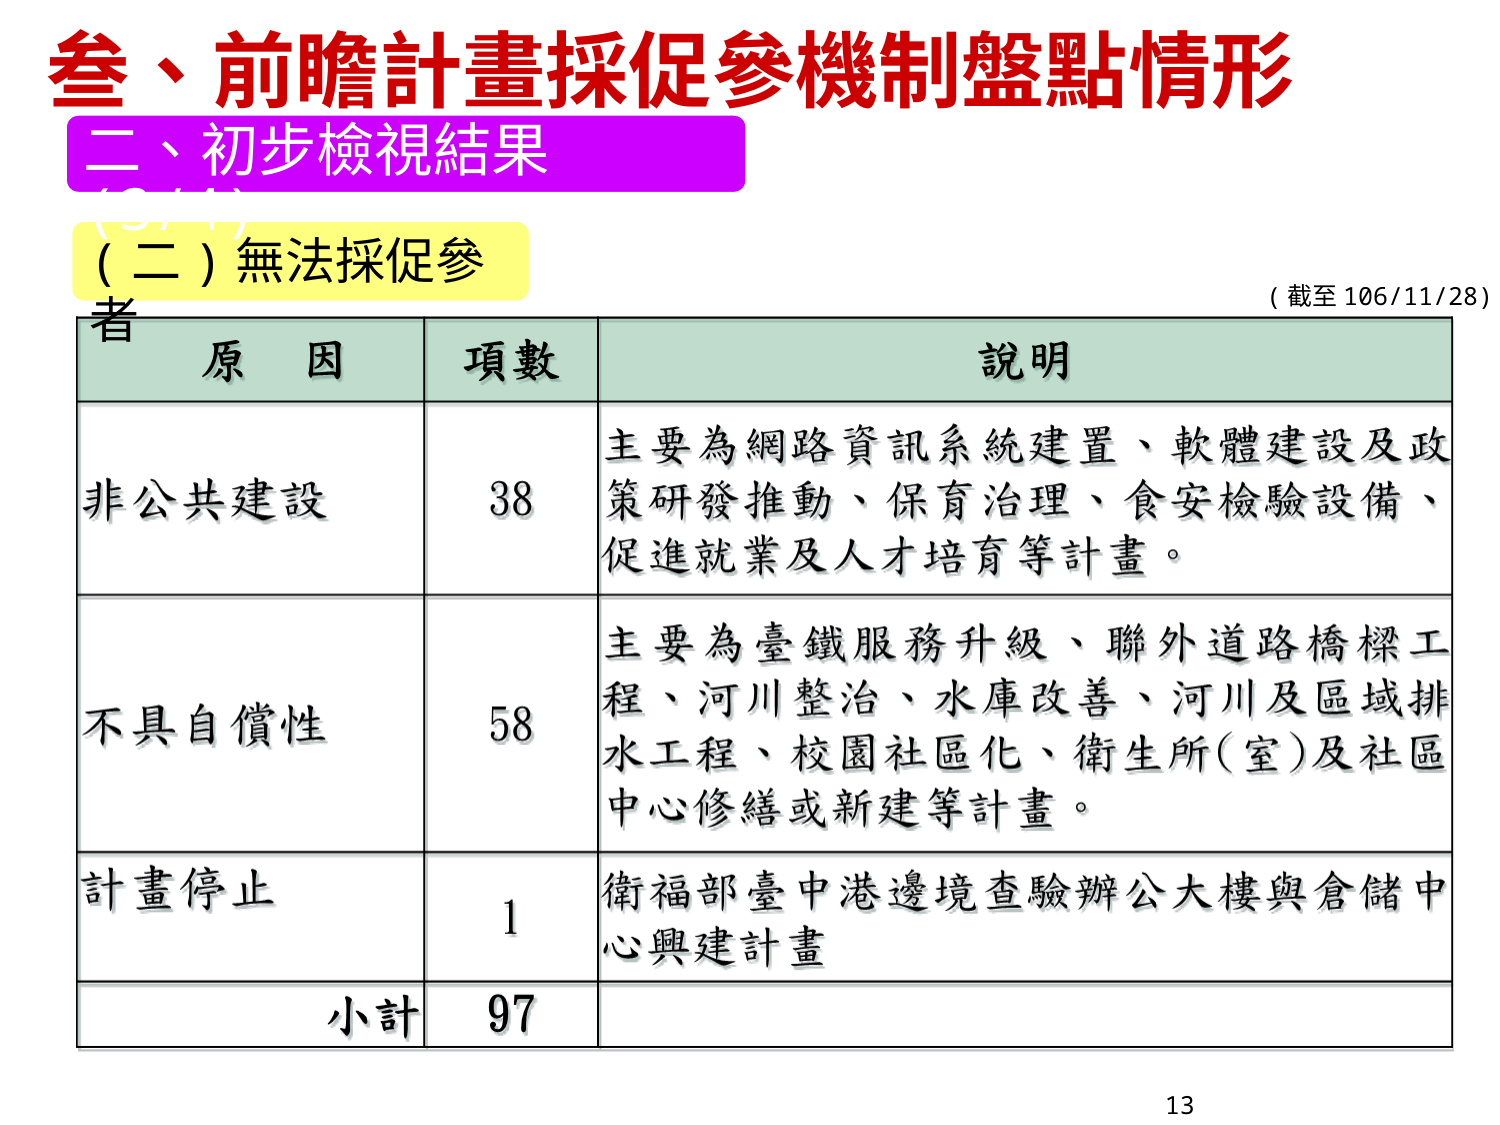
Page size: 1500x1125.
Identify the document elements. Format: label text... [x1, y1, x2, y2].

text_box 13 [1149, 1082, 1500, 1125]
text_box (二)無法採促參者 [70, 219, 531, 303]
text_box 叁、前瞻計畫採促參機制盤點情形 [31, 0, 1436, 139]
text_box (截至106/11/28) [1251, 273, 1500, 318]
picture [106, 332, 126, 337]
picture [106, 324, 126, 329]
text_box 二、初步檢視結果(3/4) [64, 113, 748, 194]
picture [76, 316, 1453, 1075]
